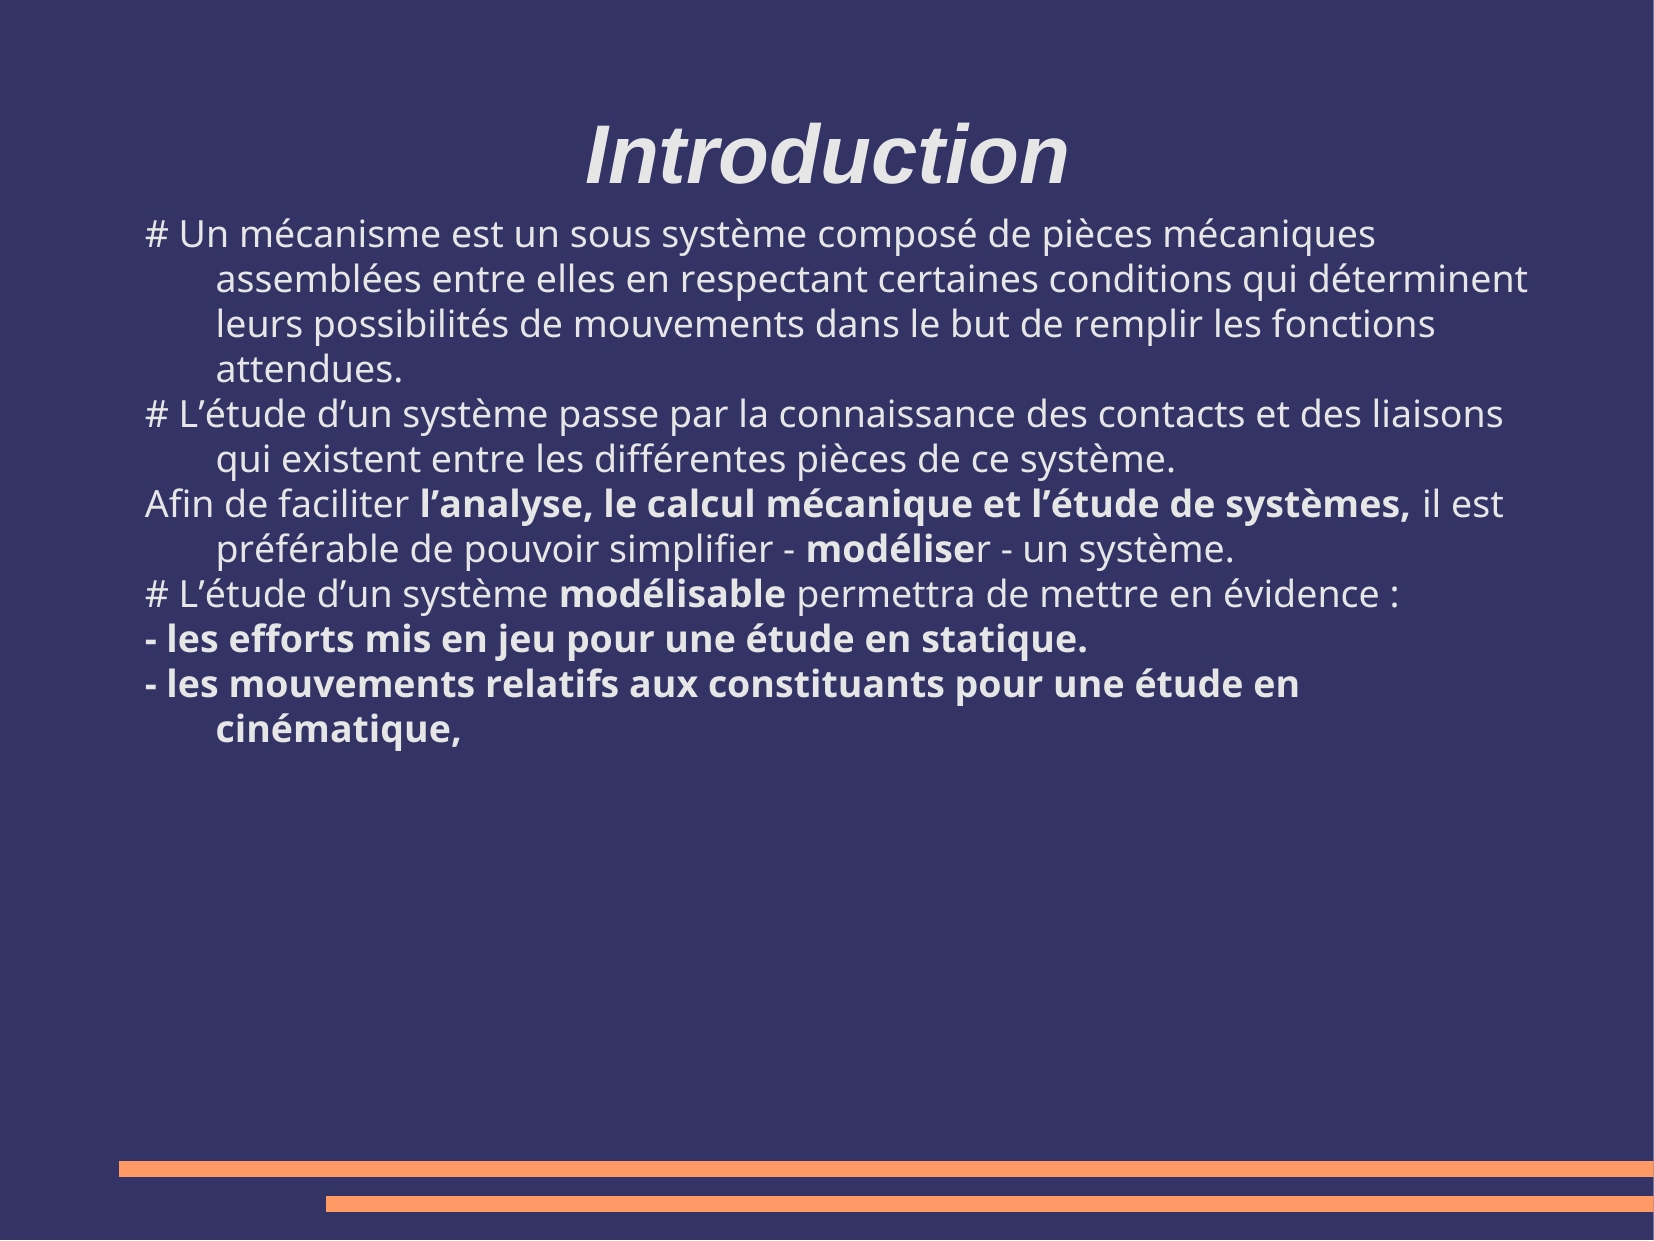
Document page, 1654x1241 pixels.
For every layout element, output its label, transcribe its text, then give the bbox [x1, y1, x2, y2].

list # Un mécanisme est un sous système composé de pièces mécaniques assemblées entre elles en respectant certaines conditions qui déterminent leurs possibilités de mouvements dans le but de remplir les fonctions attendues. # L’étude d’un système passe par la connaissance des contacts et des liaisons qui existent entre les différentes pièces de ce système. Afin de faciliter l’analyse, le calcul mécanique et l’étude de systèmes, il est préférable de pouvoir simplifier - modéliser - un système. # L’étude d’un système modélisable permettra de mettre en évidence : - les efforts mis en jeu pour une étude en statique. - les mouvements relatifs aux constituants pour une étude en cinématique, [144, 209, 1536, 992]
title Introduction [121, 46, 1534, 254]
